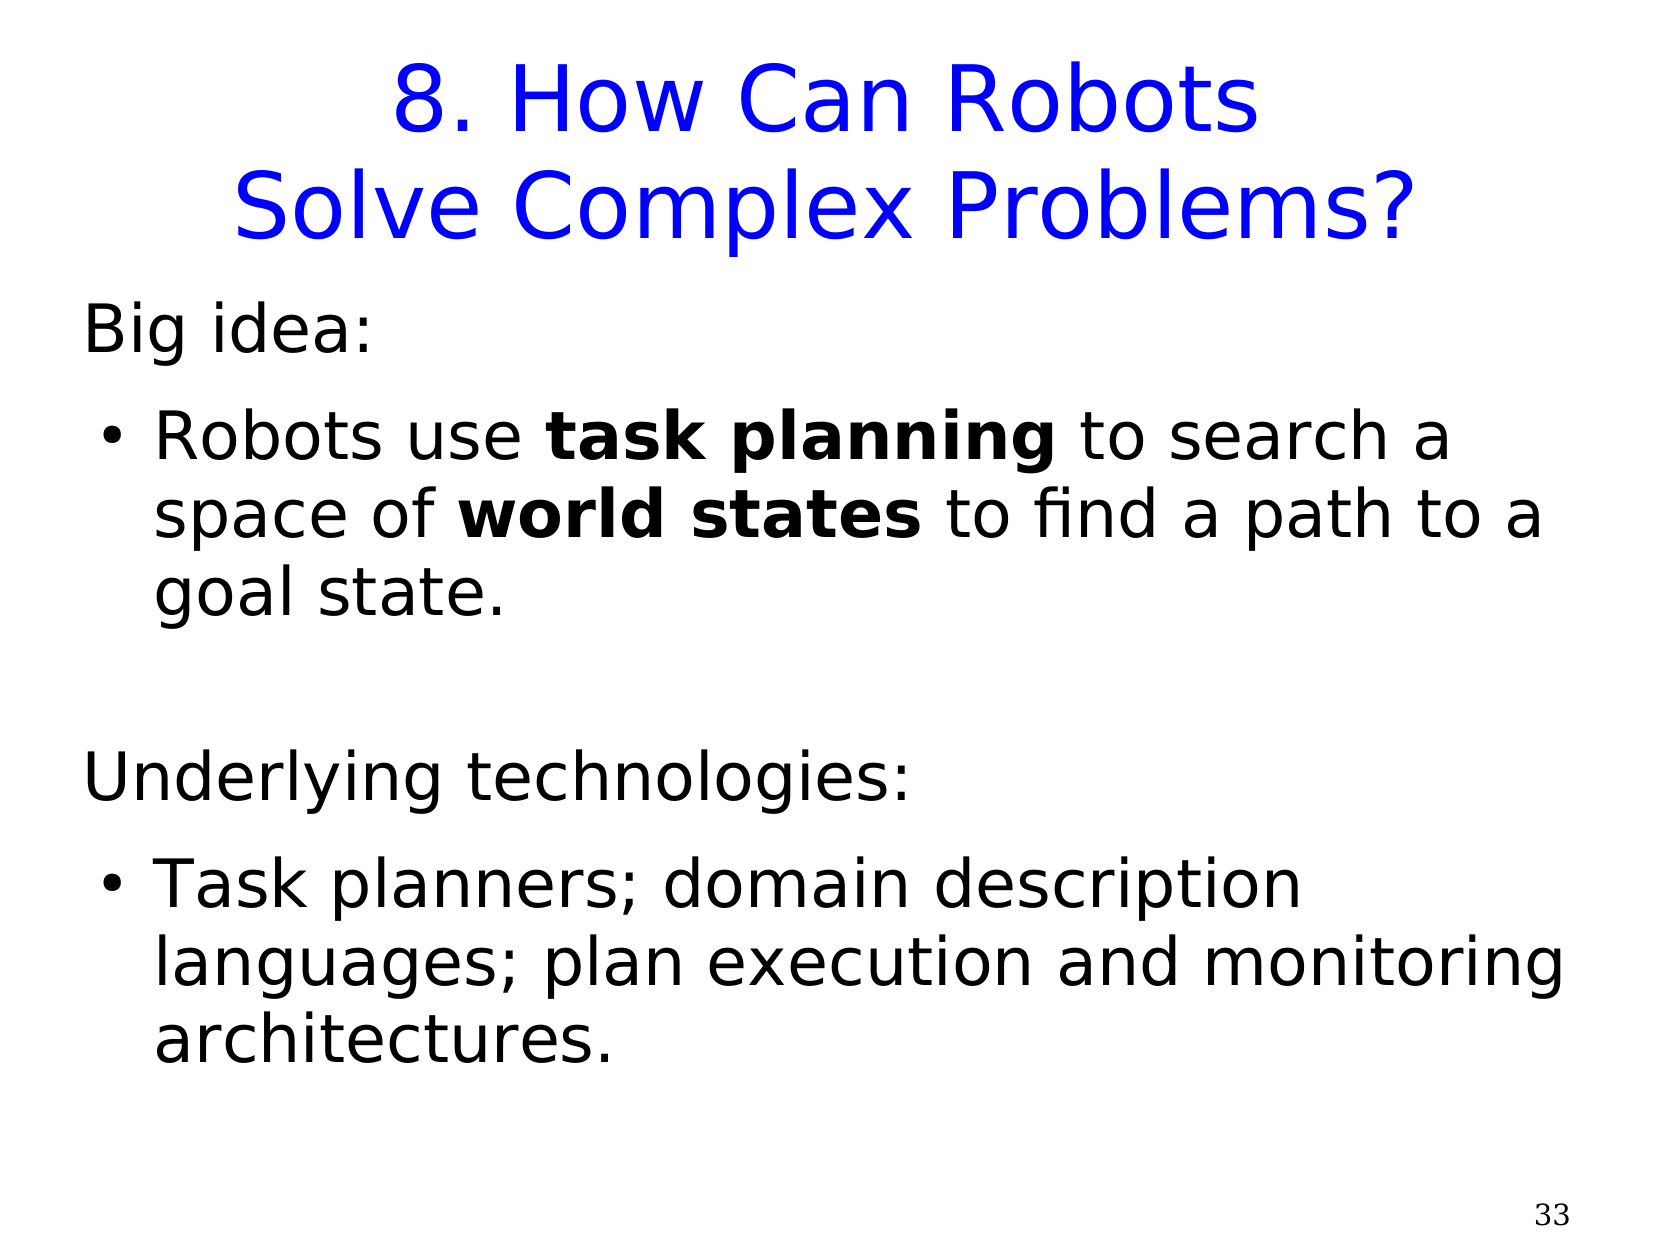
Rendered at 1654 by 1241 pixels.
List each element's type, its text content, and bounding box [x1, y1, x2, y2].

list Big idea: Robots use task planning to search a space of world states to find a path to a goal state. Underlying technologies: Task planners; domain description languages; plan execution and monitoring architectures. [82, 290, 1571, 1109]
title 8. How Can Robots Solve Complex Problems? [82, 45, 1571, 261]
